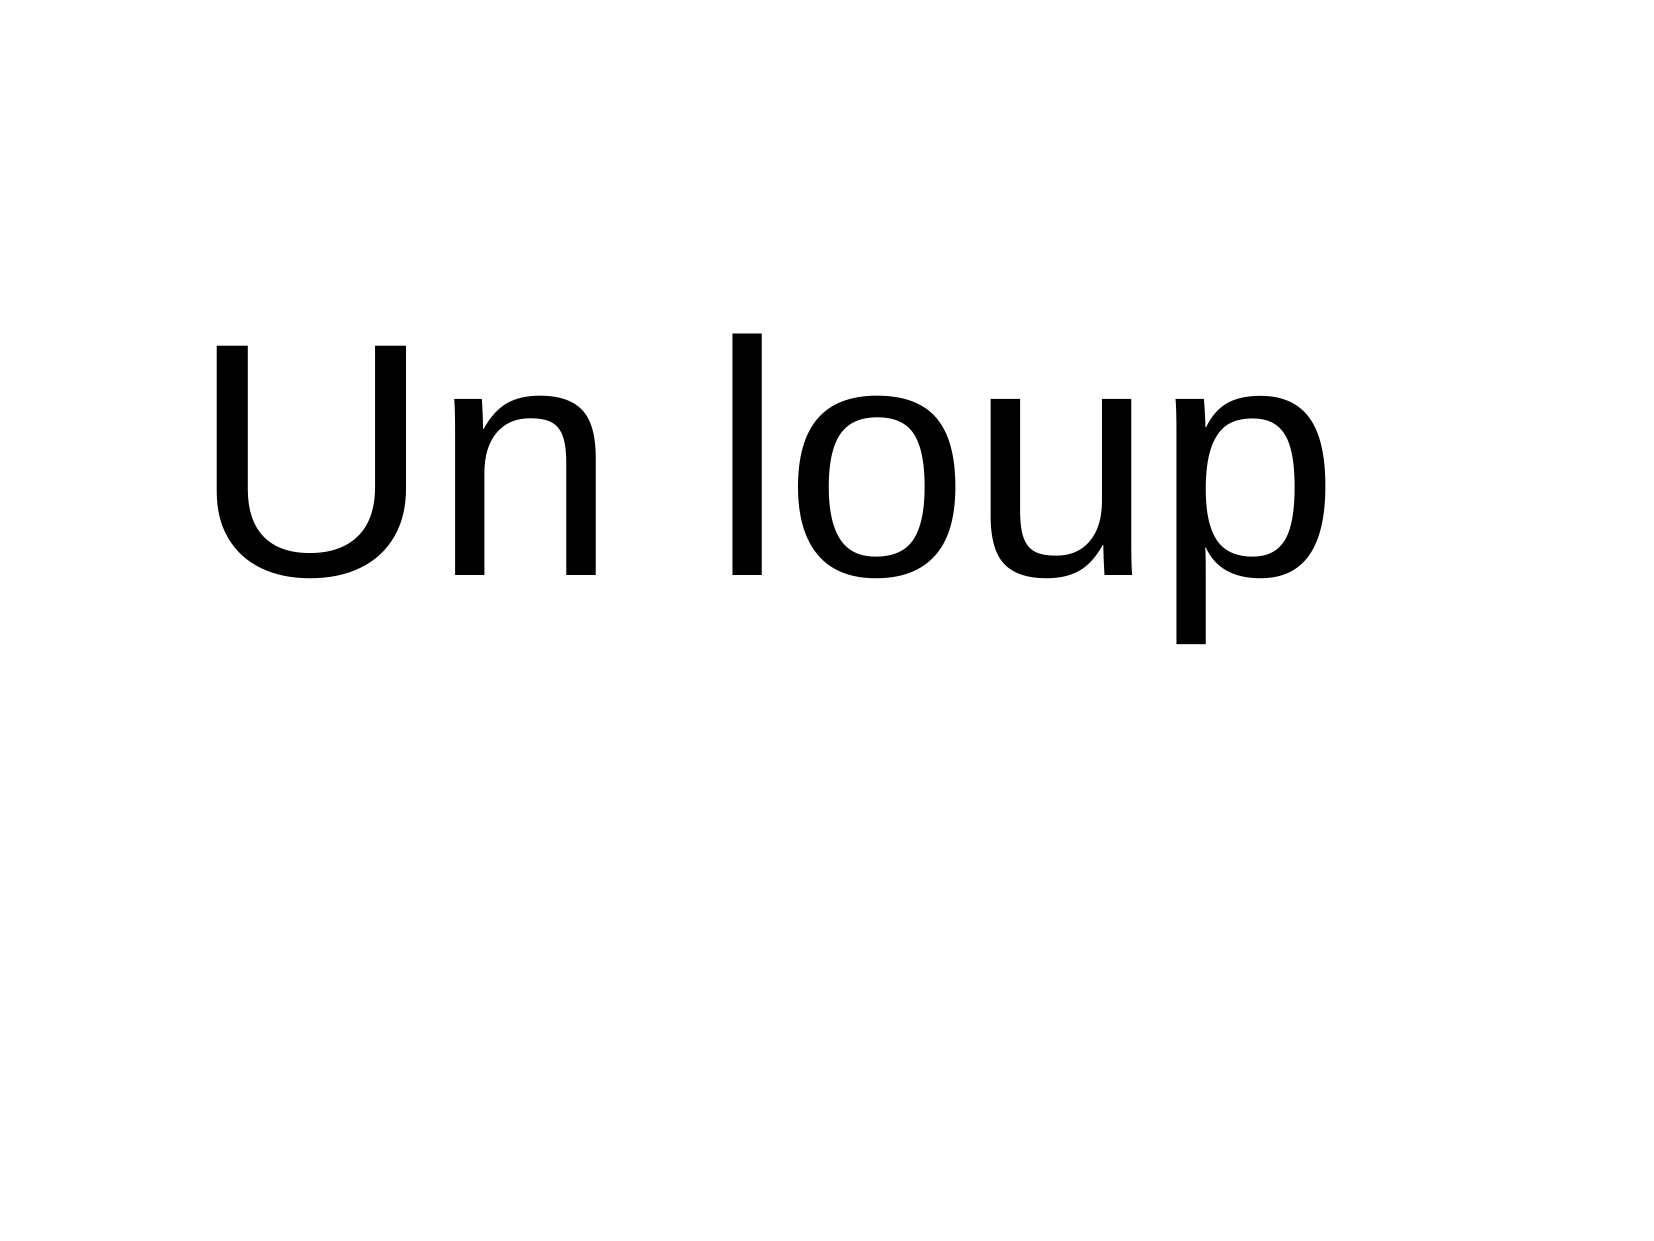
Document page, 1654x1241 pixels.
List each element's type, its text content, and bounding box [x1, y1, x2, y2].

text_box Un loup [177, 265, 1447, 653]
